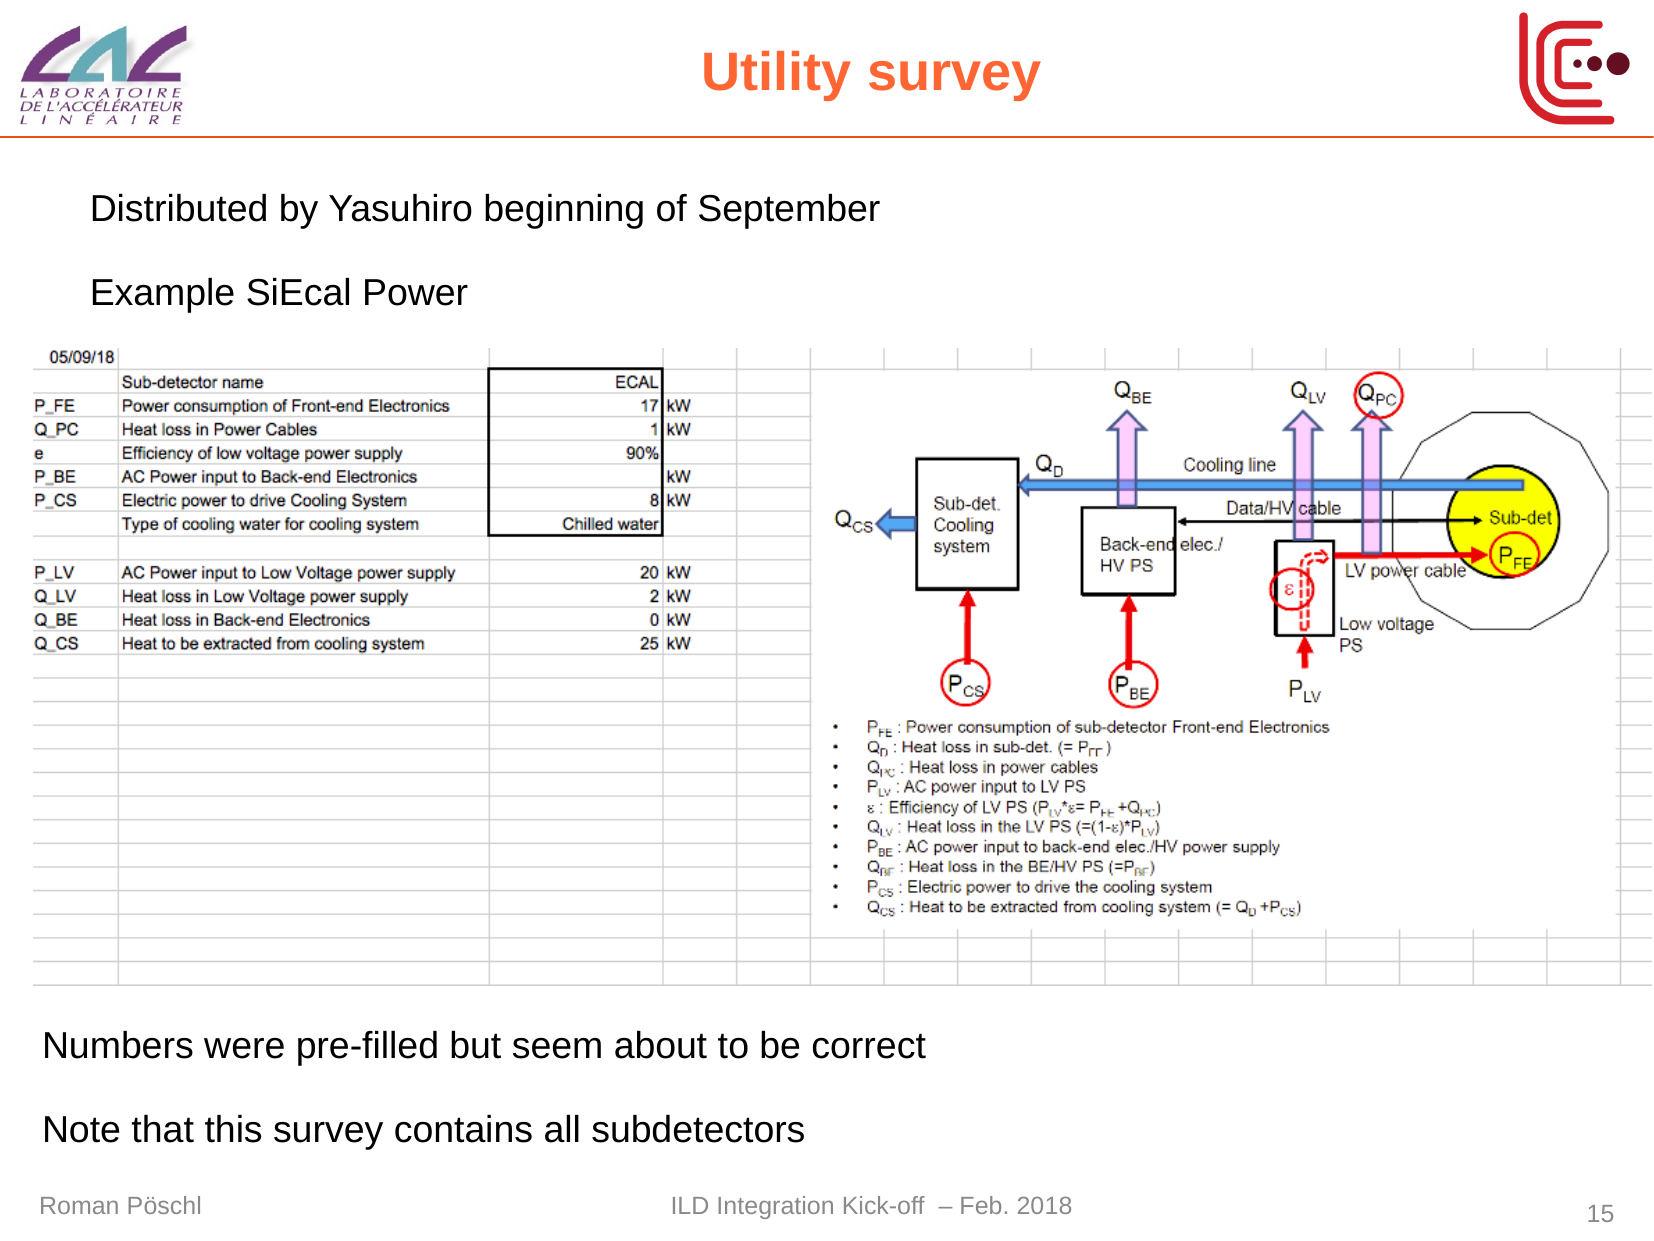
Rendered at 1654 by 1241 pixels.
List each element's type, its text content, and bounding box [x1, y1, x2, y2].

text_box Distributed by Yasuhiro beginning of September Example SiEcal Power [75, 180, 901, 321]
text_box Numbers were pre-filled but seem about to be correct Note that this survey contains all subdetectors [27, 1017, 943, 1159]
picture [17, 22, 199, 127]
picture [1508, 2, 1641, 135]
picture [33, 348, 1652, 986]
title Utility survey [128, 29, 1617, 113]
